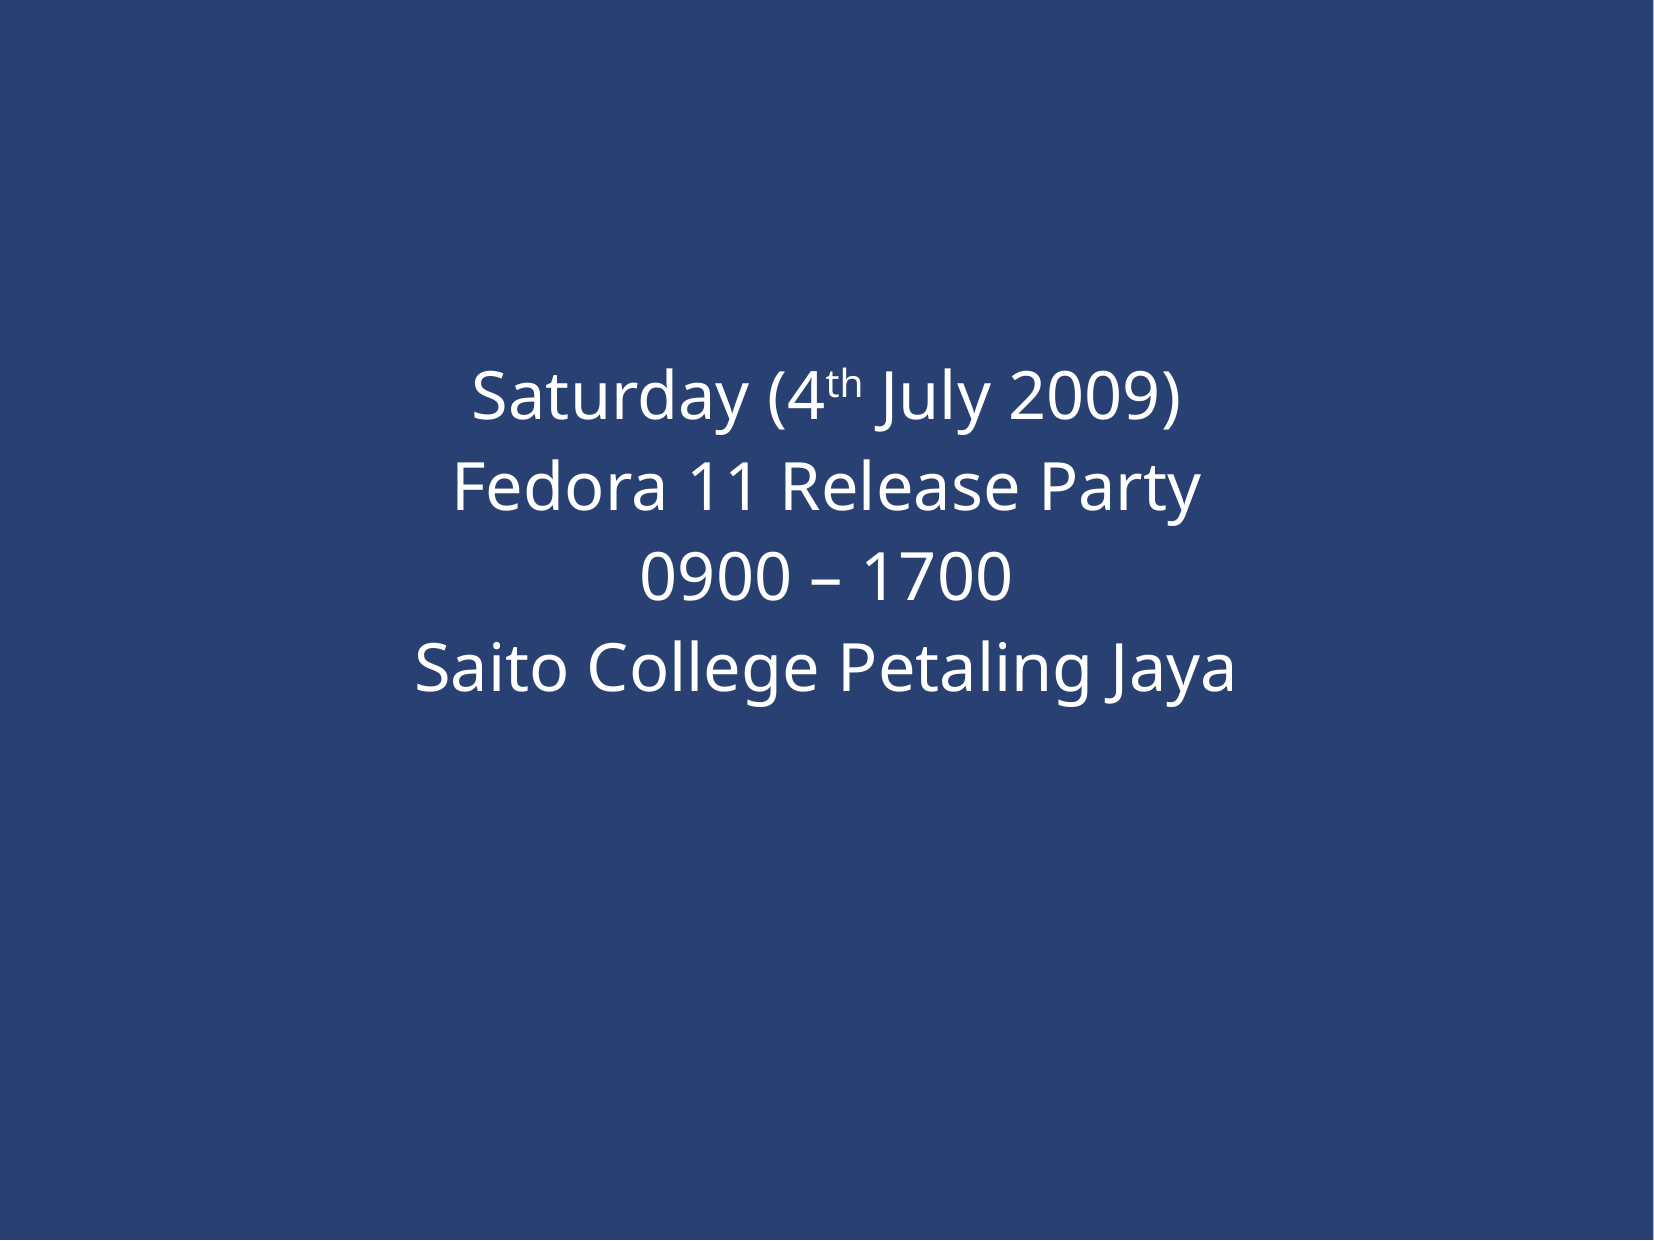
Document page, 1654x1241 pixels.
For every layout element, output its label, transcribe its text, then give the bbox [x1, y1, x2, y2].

subtitle Saturday (4th July 2009) Fedora 11 Release Party 0900 – 1700 Saito College Petaling Jaya [82, 49, 1571, 1109]
